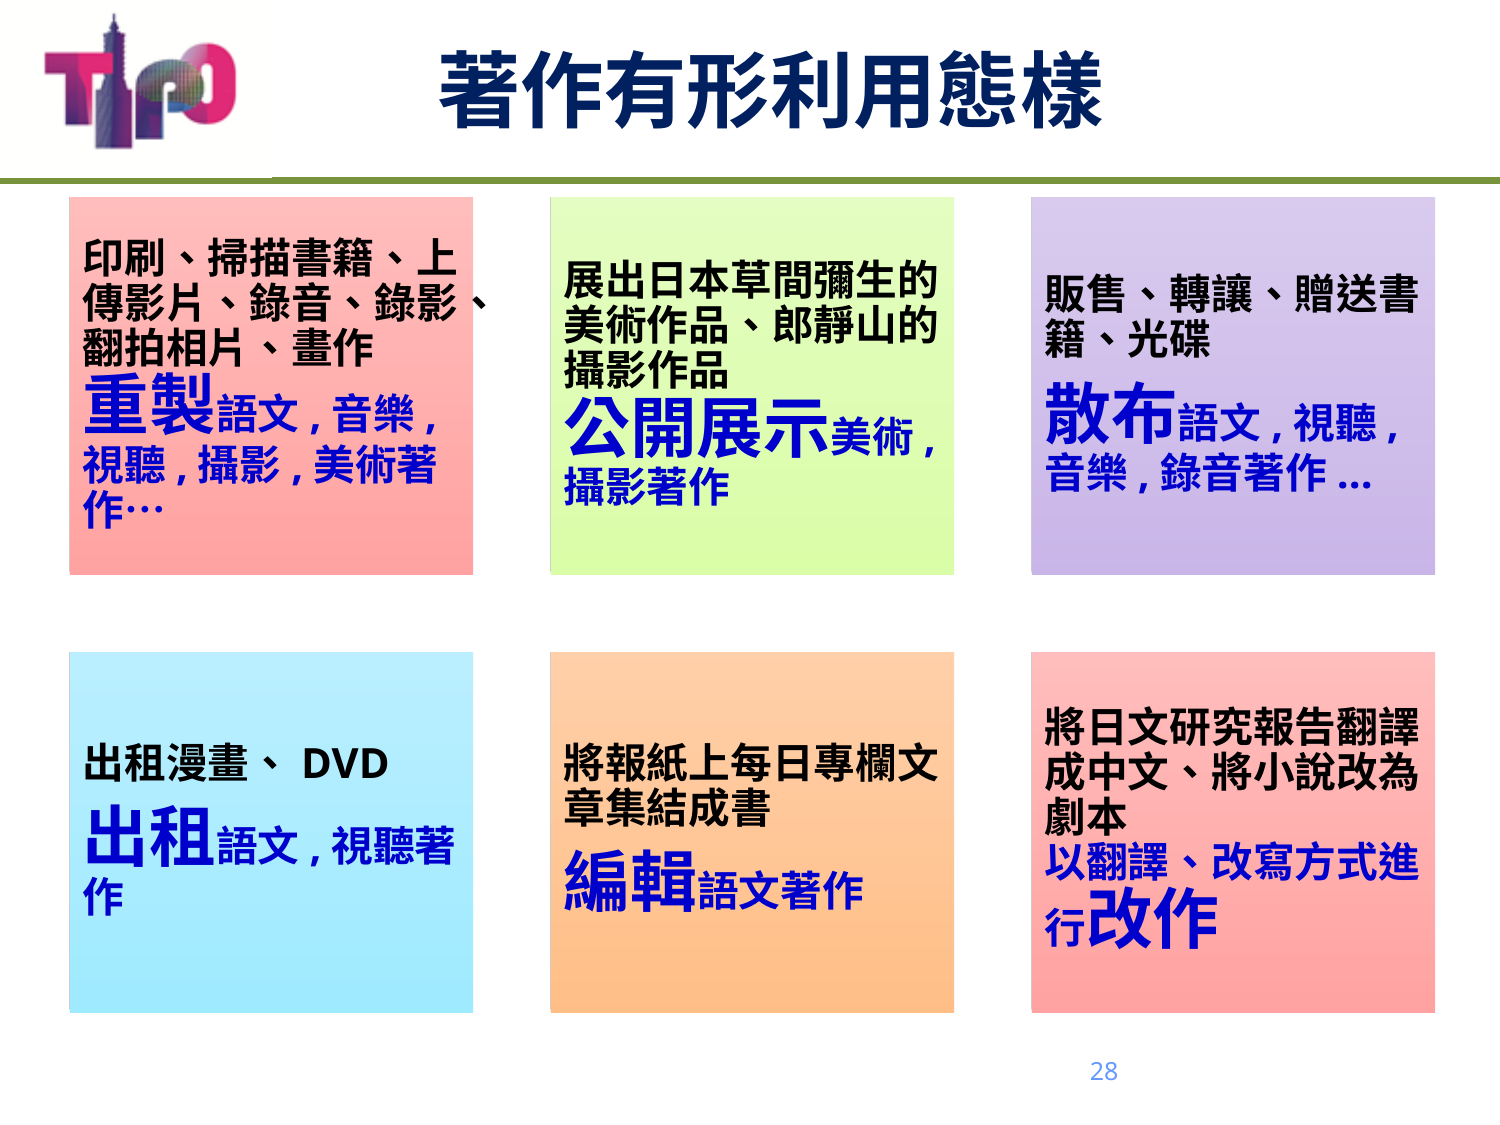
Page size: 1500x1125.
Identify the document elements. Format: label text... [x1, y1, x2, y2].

text_box 販售、轉讓、贈送書籍、光碟 散布語文,視聽,音樂,錄音著作... [1031, 197, 1436, 575]
text_box 印刷、掃描書籍、上傳影片、錄音、錄影、翻拍相片、畫作 重製語文,音樂,視聽,攝影,美術著作… [69, 197, 474, 575]
text_box 28 [1074, 1042, 1426, 1103]
text_box 將報紙上每日專欄文章集結成書 編輯語文著作 [550, 652, 955, 1013]
text_box 將日文研究報告翻譯成中文、將小說改為劇本 以翻譯、改寫方式進行改作 [1031, 652, 1436, 1013]
text_box 出租漫畫、DVD 出租語文,視聽著作 [69, 652, 474, 1013]
text_box 展出日本草間彌生的美術作品、郎靜山的攝影作品 公開展示美術,攝影著作 [550, 197, 955, 575]
title 著作有形利用態樣 [123, 30, 1418, 176]
